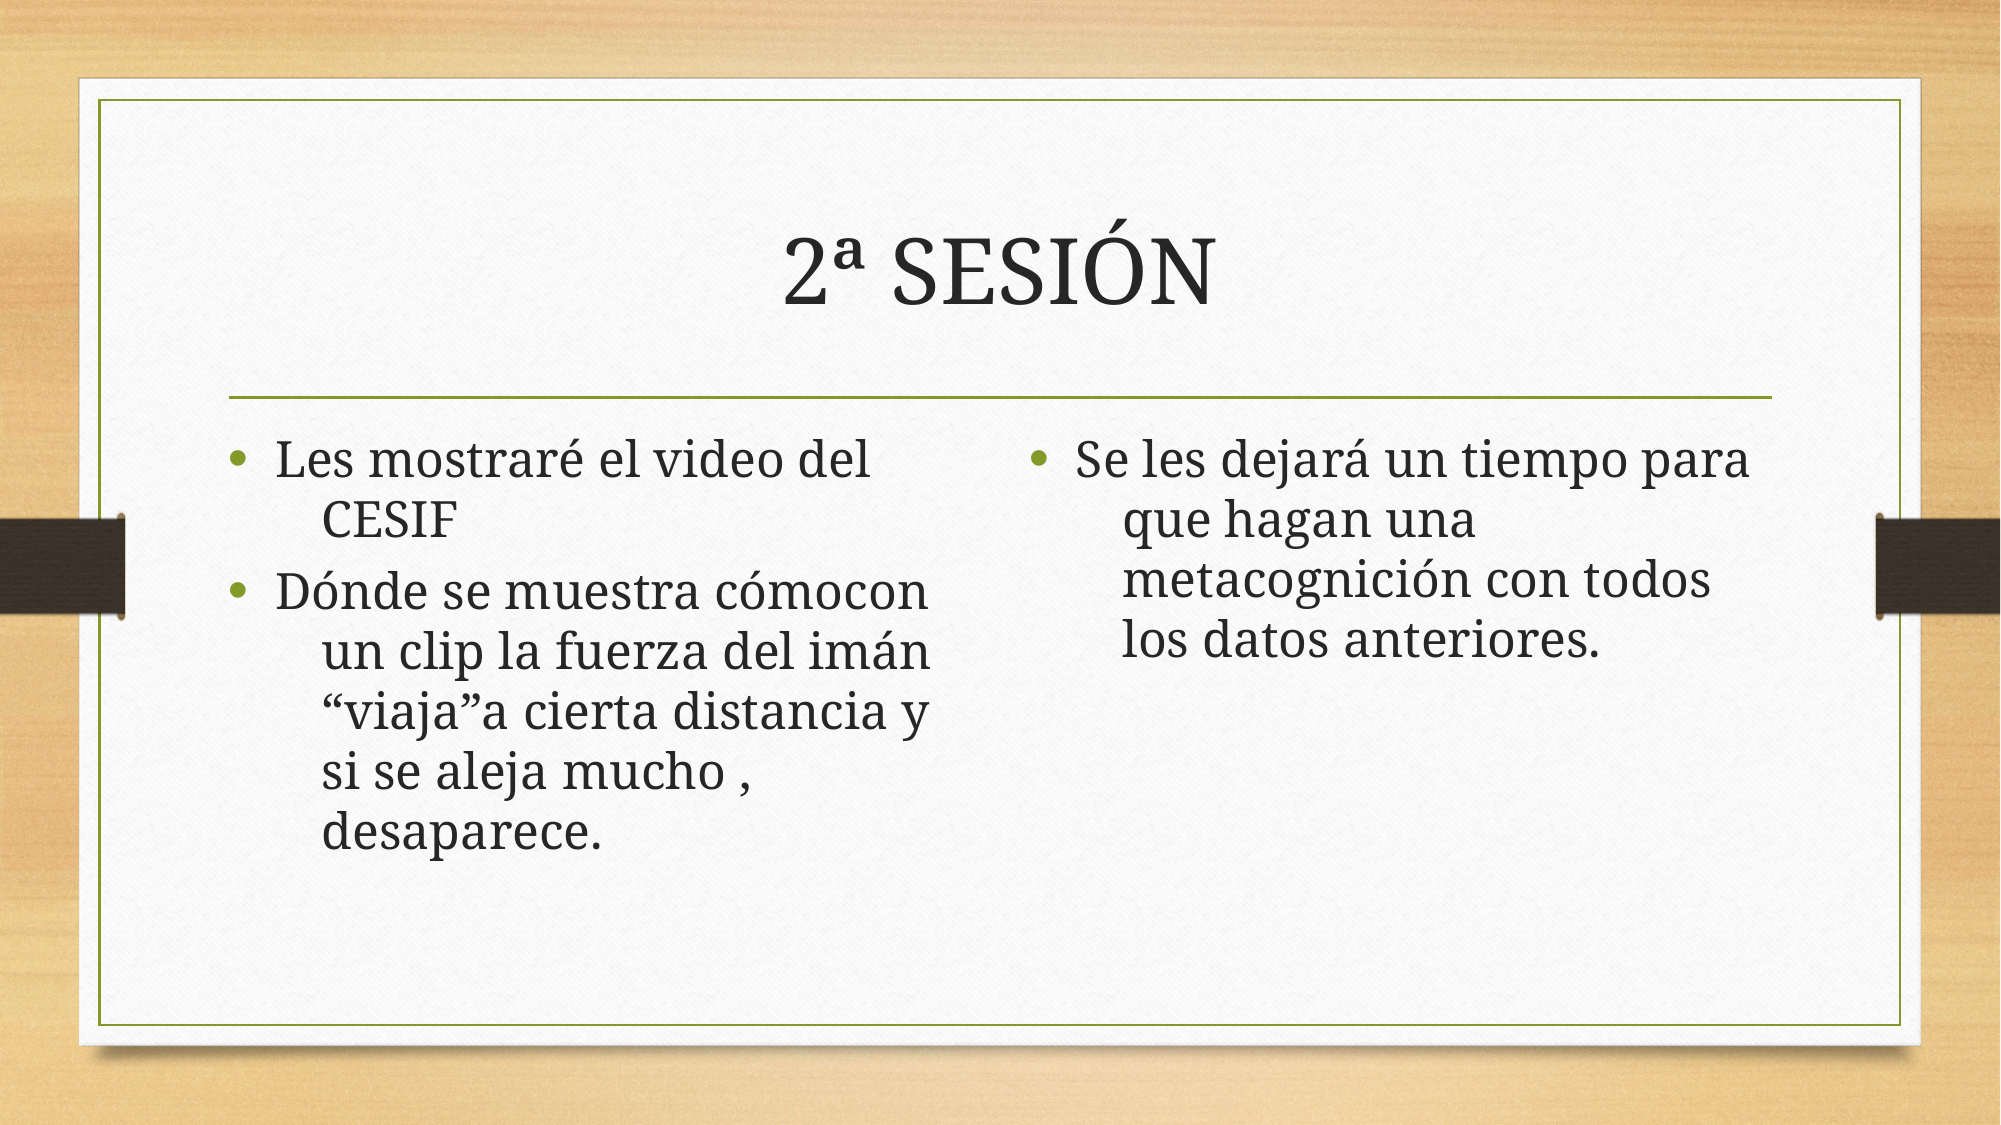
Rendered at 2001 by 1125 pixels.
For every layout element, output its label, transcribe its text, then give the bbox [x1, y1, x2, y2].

title 2ª SESIÓN [212, 161, 1788, 376]
list Se les dejará un tiempo para que hagan una metacognición con todos los datos anteriores. [1013, 420, 1788, 964]
list Les mostraré el video del CESIF Dónde se muestra cómocon un clip la fuerza del imán “viaja”a cierta distancia y si se aleja mucho , desaparece. [213, 420, 987, 964]
